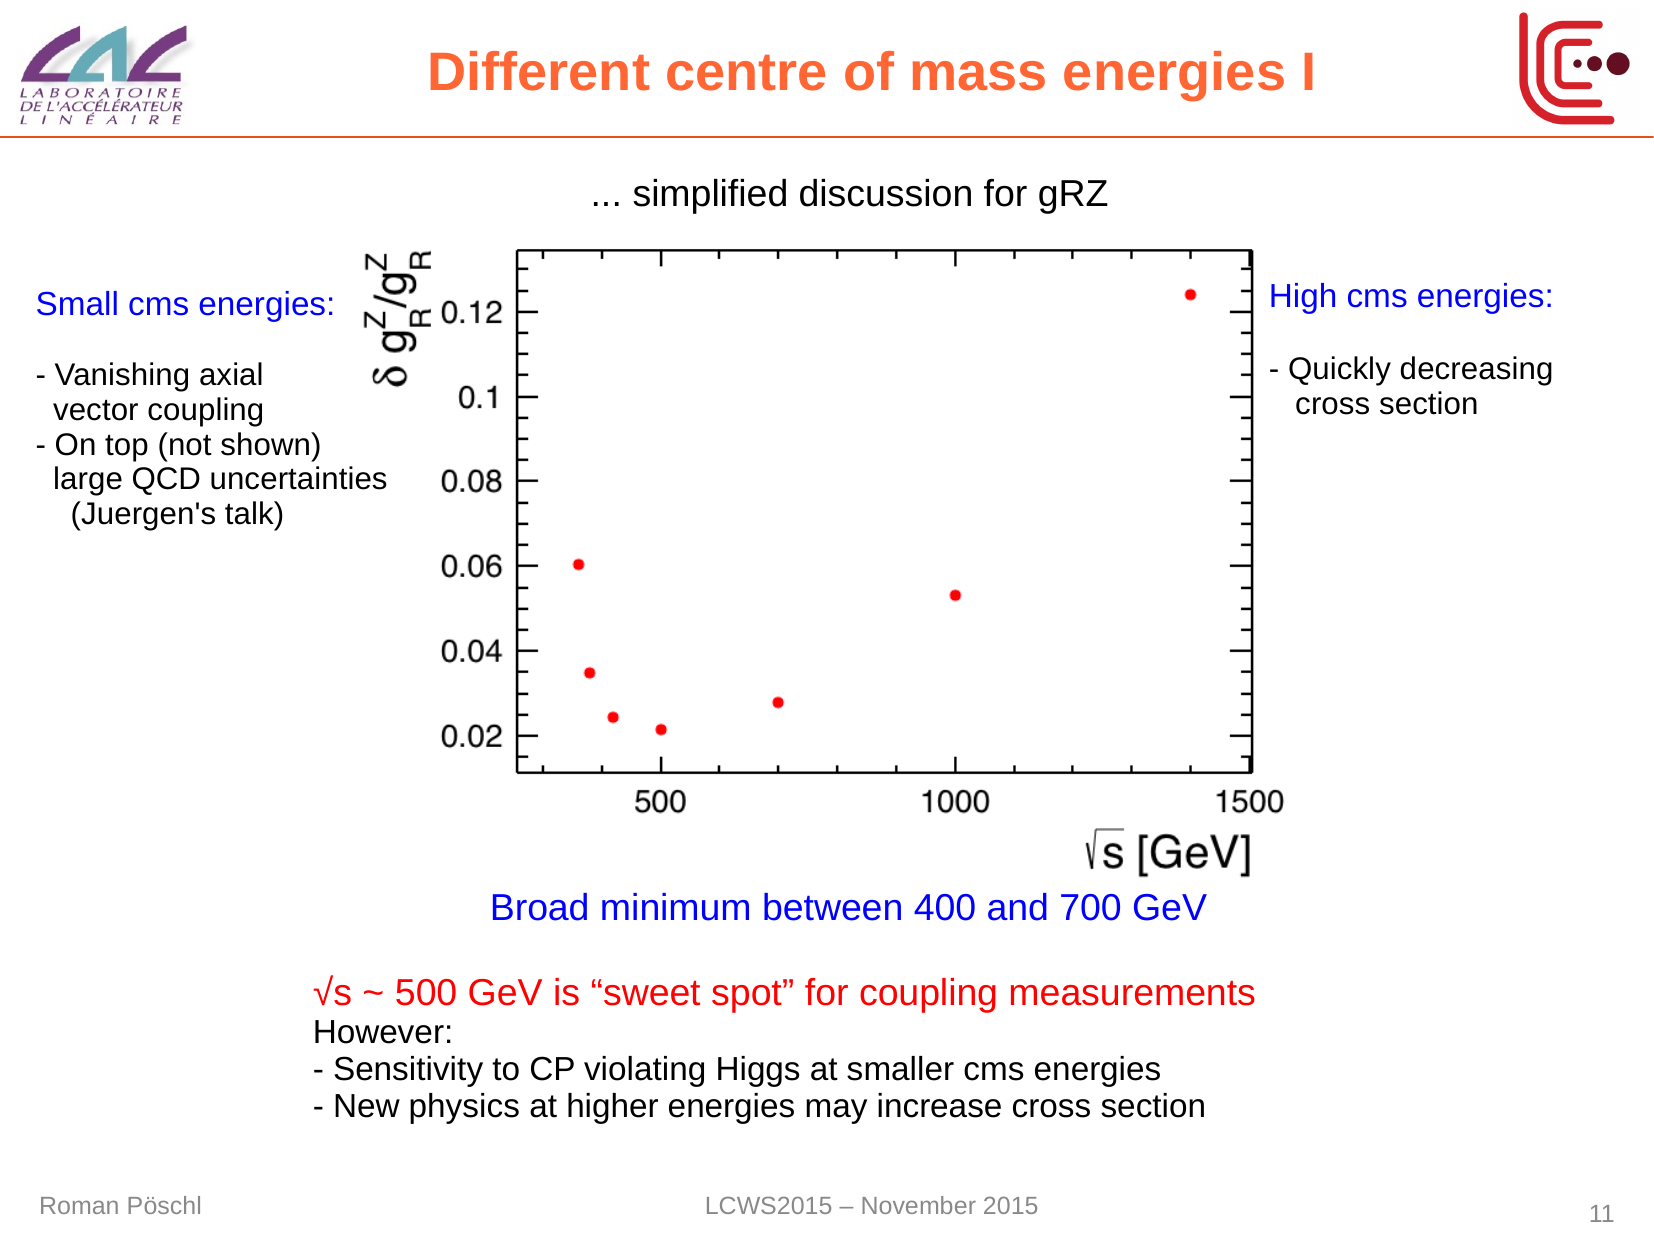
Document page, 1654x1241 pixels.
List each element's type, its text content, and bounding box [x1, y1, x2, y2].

text_box High cms energies: - Quickly decreasing cross section [1254, 270, 1651, 499]
text_box Broad minimum between 400 and 700 GeV [475, 879, 1224, 936]
picture [351, 195, 1331, 901]
text_box ... simplified discussion for gRZ [575, 165, 1125, 222]
text_box √s ~ 500 GeV is “sweet spot” for coupling measurements However: - Sensitivity to CP violating Higgs at smaller cms energies - New physics at higher energies may increase cross section [298, 963, 1273, 1133]
picture [17, 22, 199, 127]
text_box Small cms energies: - Vanishing axial vector coupling - On top (not shown) large QCD uncertainties (Juergen's talk) [20, 278, 410, 616]
title Different centre of mass energies I [128, 29, 1617, 113]
picture [1508, 2, 1641, 135]
